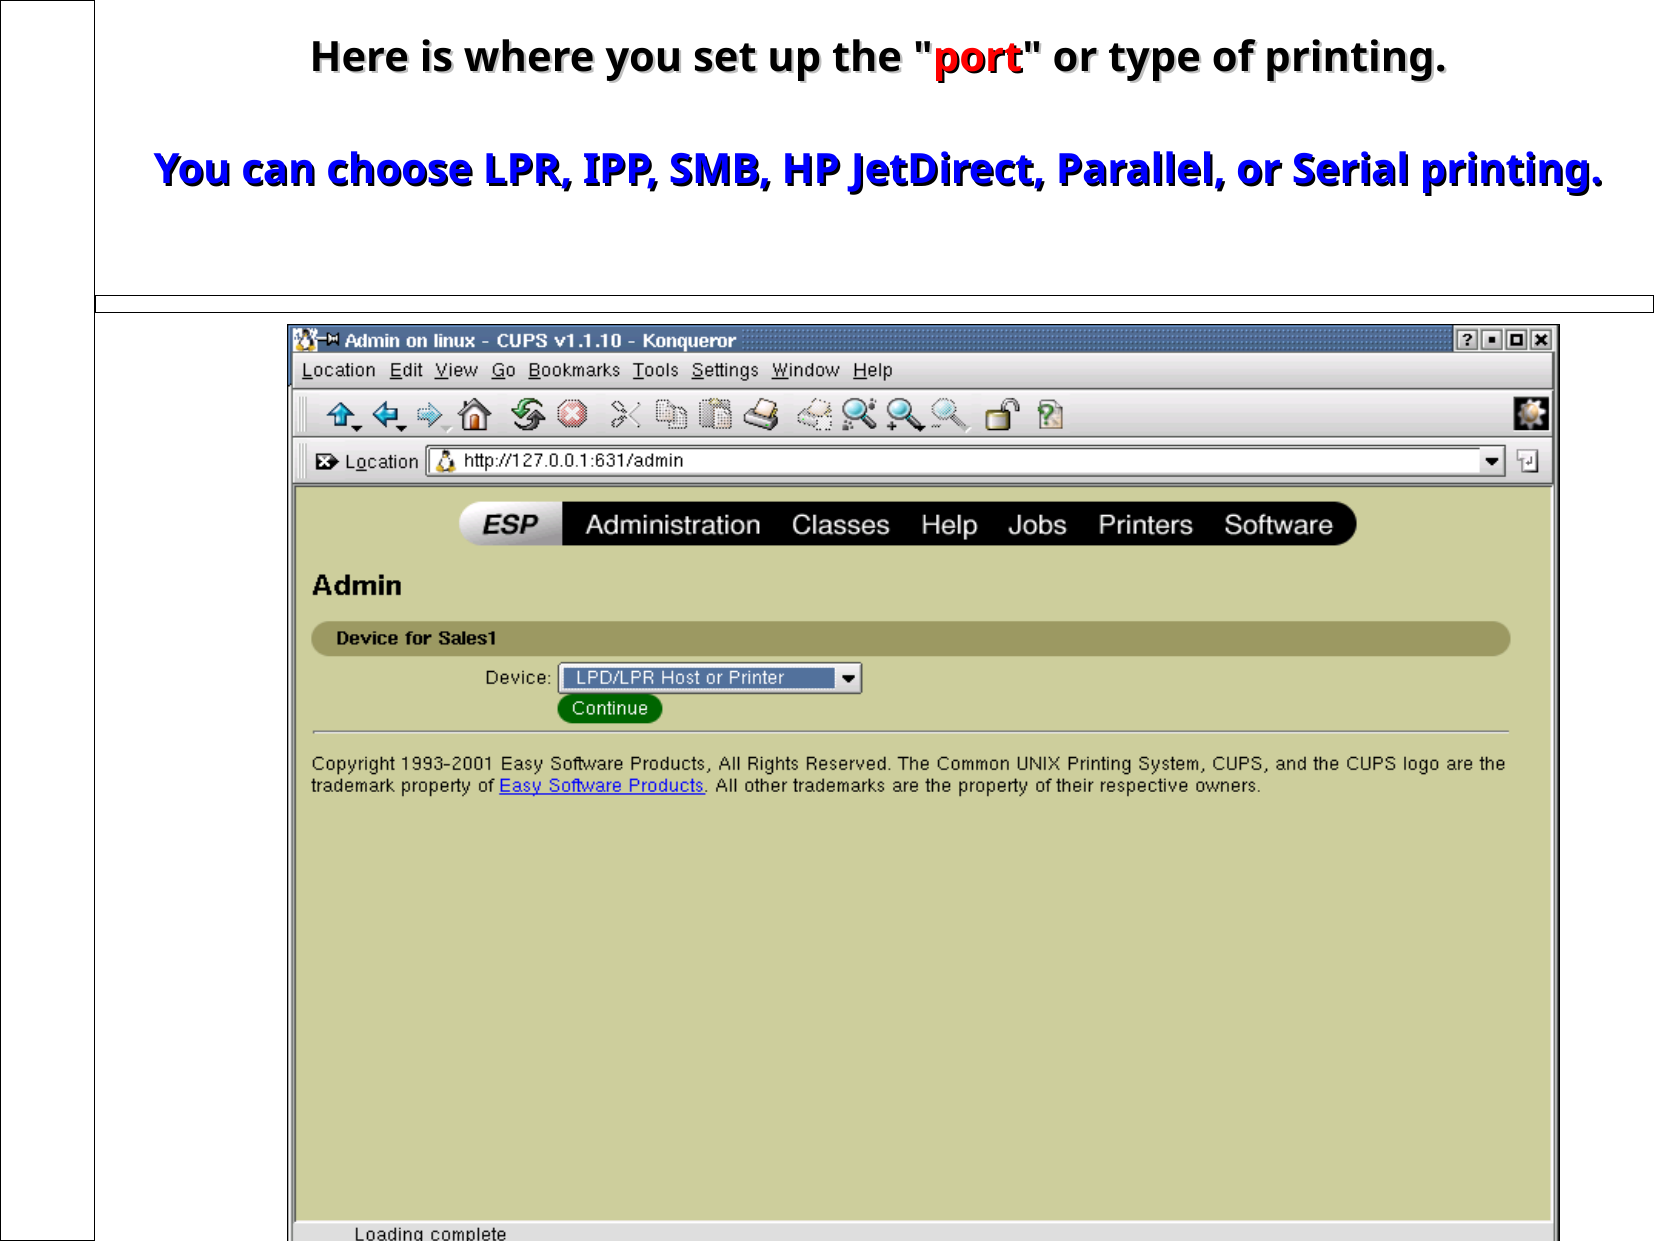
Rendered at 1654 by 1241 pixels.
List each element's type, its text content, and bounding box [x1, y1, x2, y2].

text_box Here is where you set up the "port" or type of printing. You can choose LPR, IPP, SMB, HP JetDirect, Parallel, or Serial printing. [127, 26, 1630, 227]
picture [287, 324, 1560, 1241]
